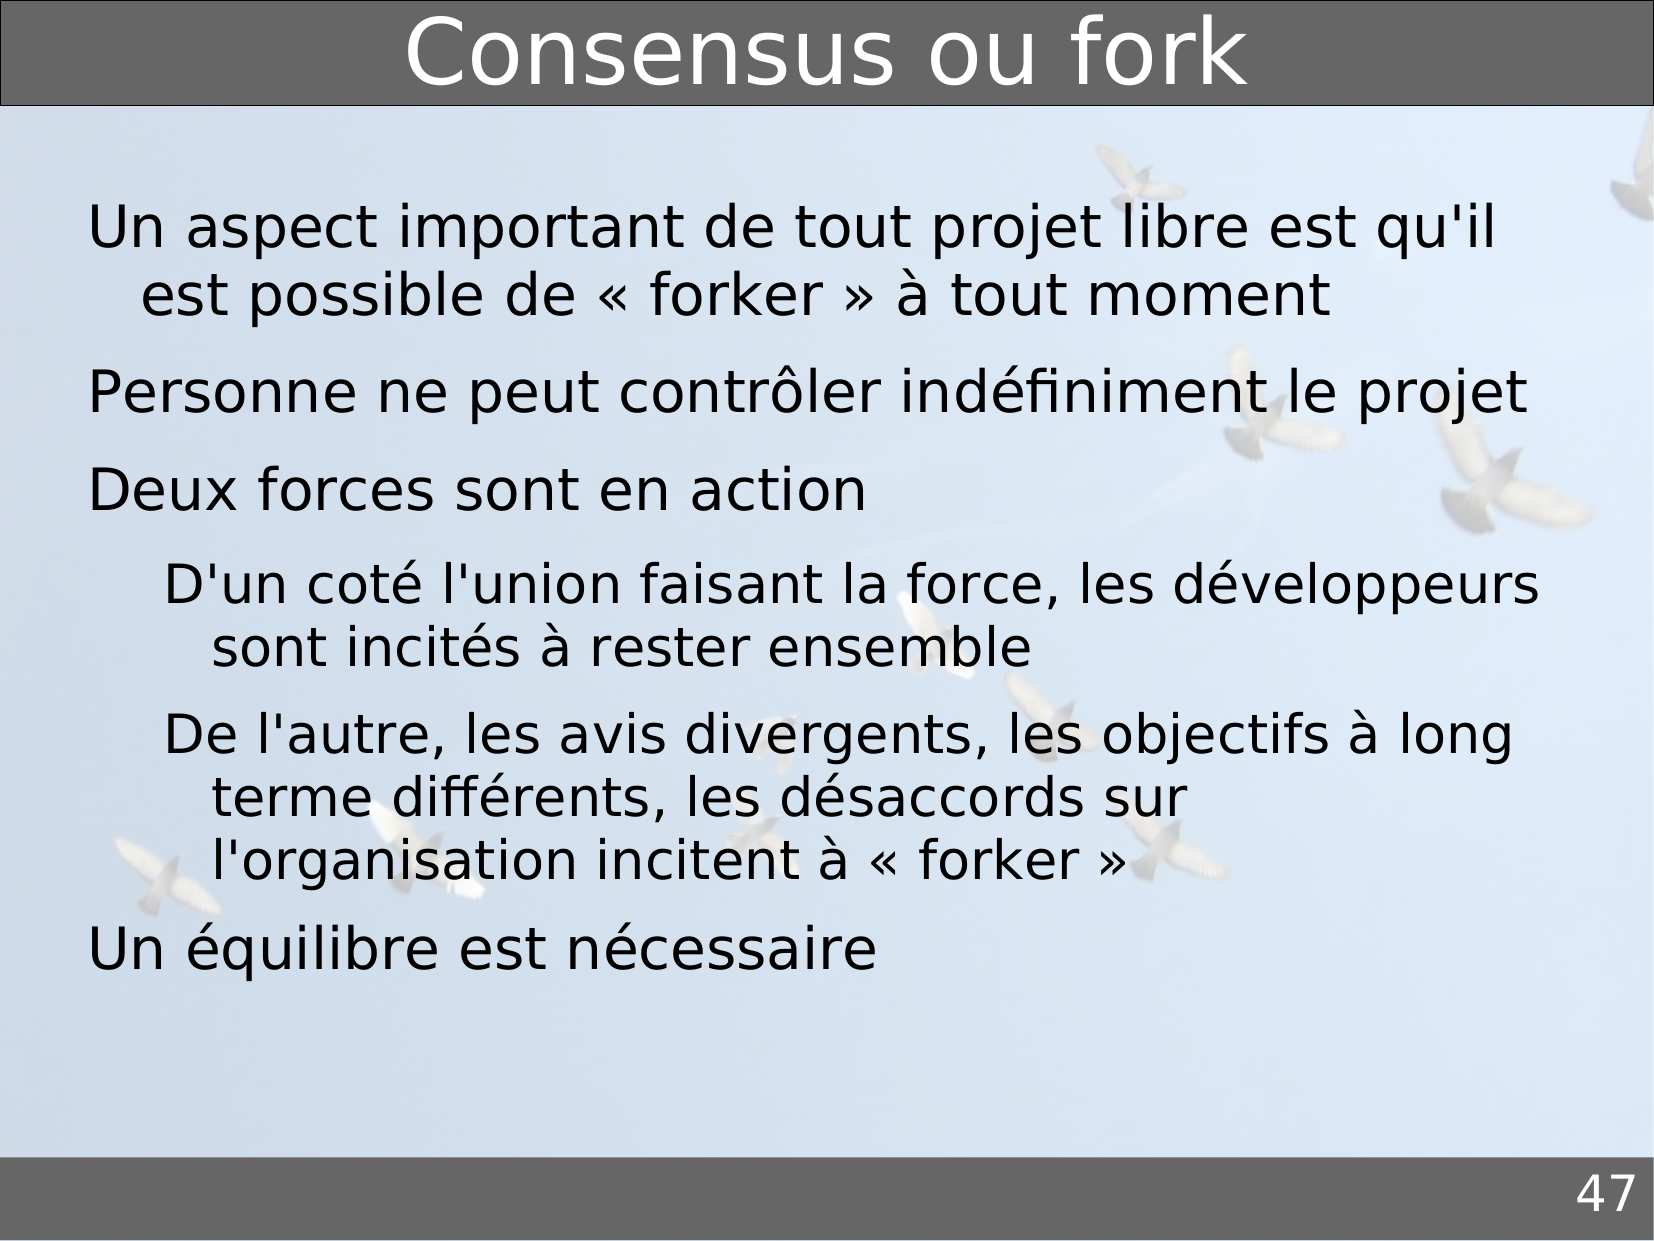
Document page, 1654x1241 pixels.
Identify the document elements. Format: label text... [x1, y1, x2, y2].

title Consensus ou fork [0, 0, 1654, 107]
list Un aspect important de tout projet libre est qu'il est possible de « forker » à tout moment Personne ne peut contrôler indéfiniment le projet Deux forces sont en action D'un coté l'union faisant la force, les développeurs sont incités à rester ensemble De l'autre, les avis divergents, les objectifs à long terme différents, les désaccords sur l'organisation incitent à « forker » Un équilibre est nécessaire [69, 193, 1558, 1052]
